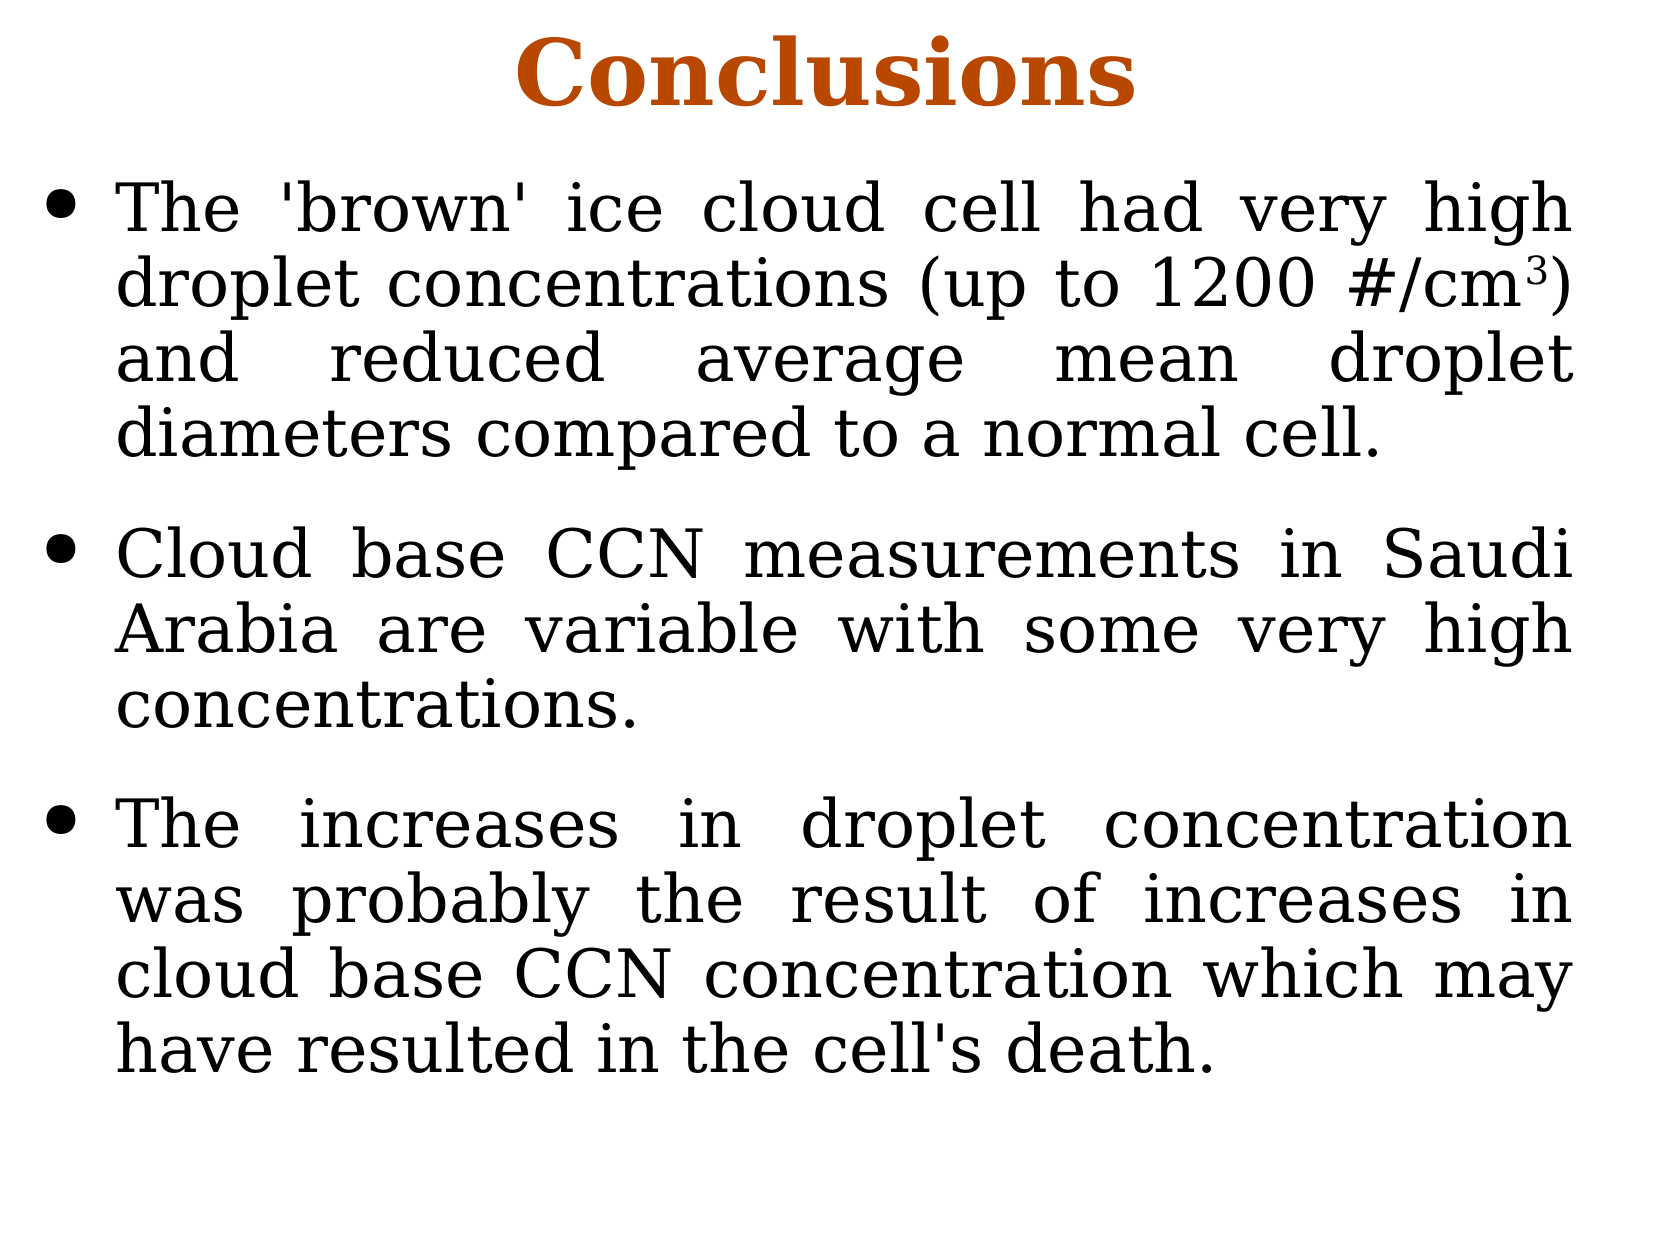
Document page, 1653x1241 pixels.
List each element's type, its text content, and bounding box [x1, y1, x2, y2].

text_box Conclusions [0, 25, 1653, 124]
text_box The 'brown' ice cloud cell had very high droplet concentrations (up to 1200 #/cm3) and reduced average mean droplet diameters compared to a normal cell. Cloud base CCN measurements in Saudi Arabia are variable with some very high concentrations. The increases in droplet concentration was probably the result of increases in cloud base CCN concentration which may have resulted in the cell's death. [5, 171, 1576, 1088]
